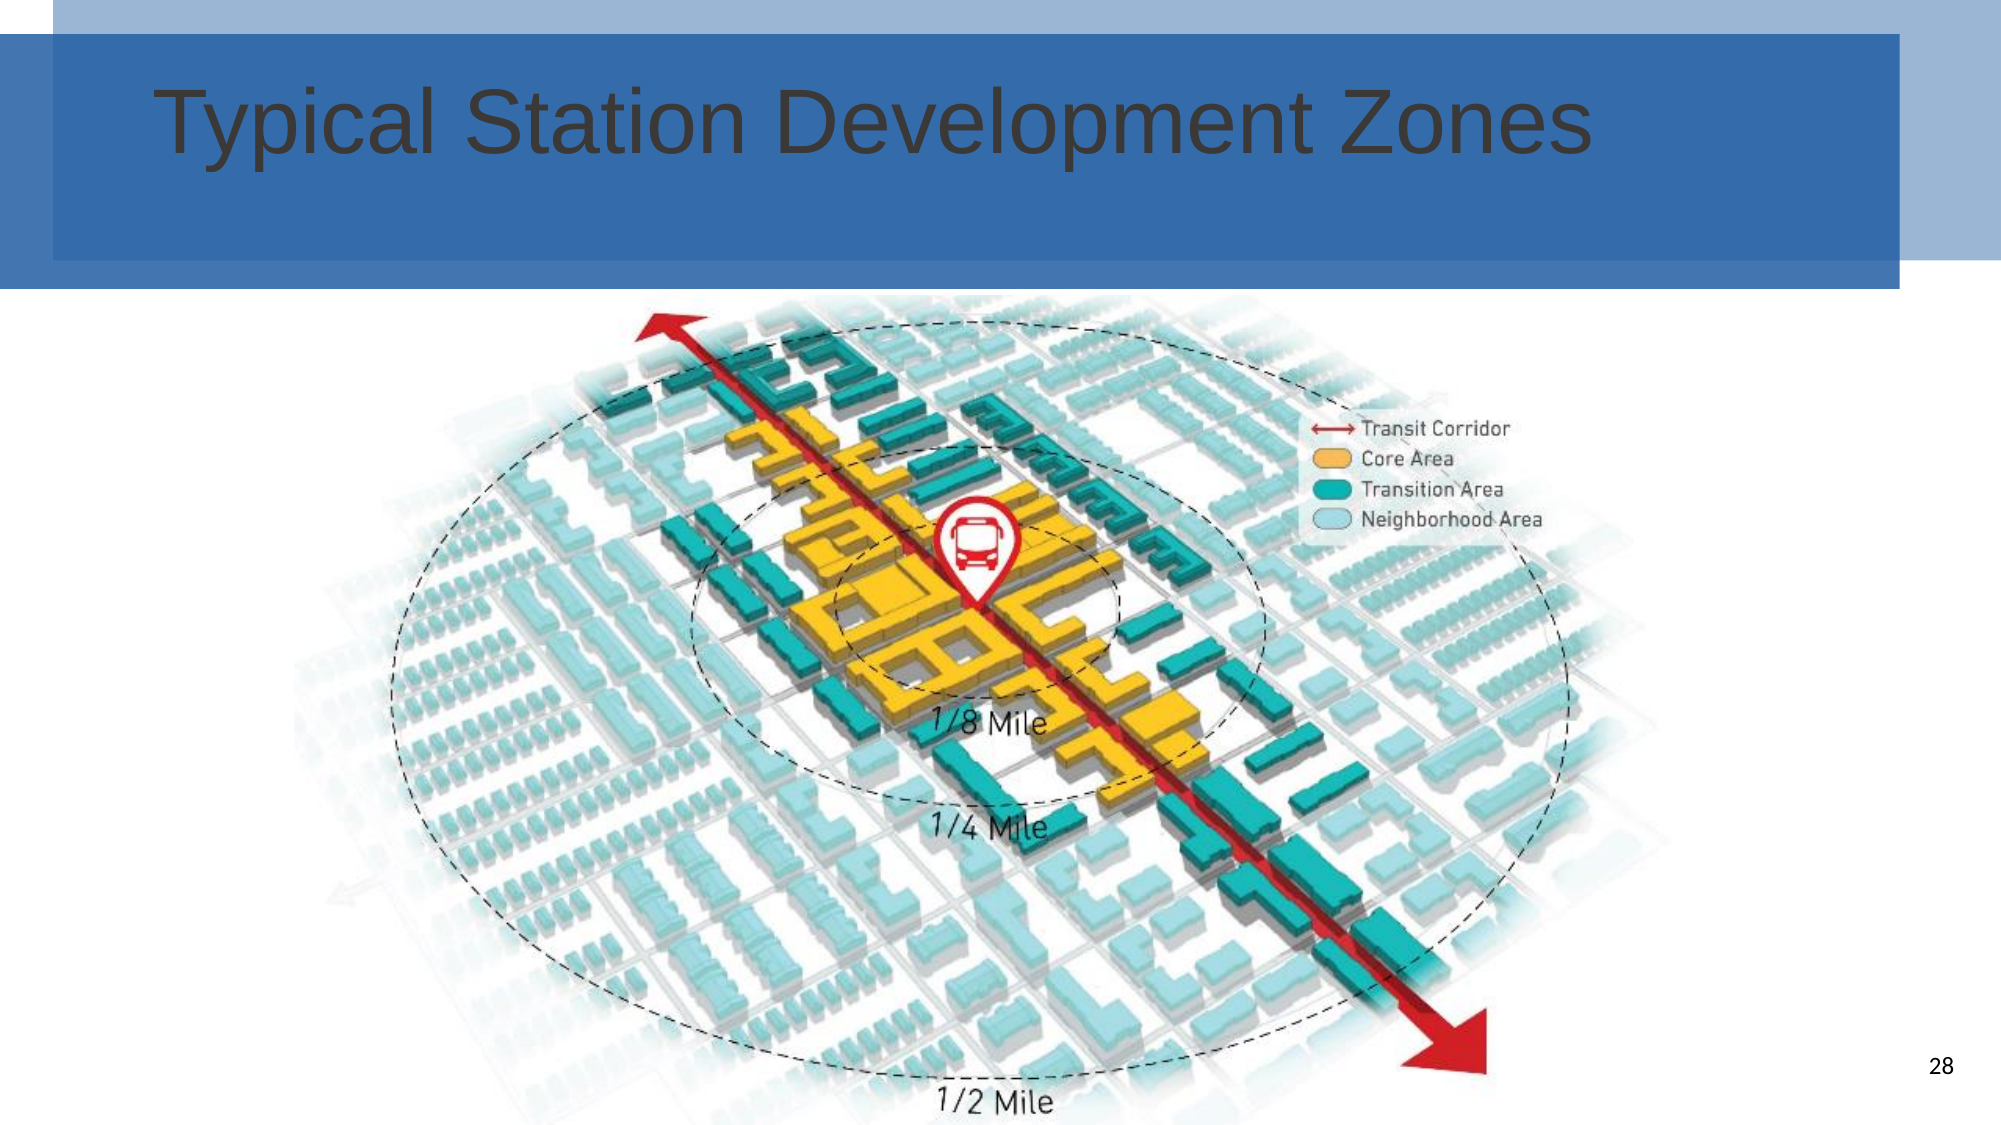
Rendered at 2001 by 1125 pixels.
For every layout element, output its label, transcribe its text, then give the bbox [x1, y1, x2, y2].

picture [294, 295, 1706, 1125]
slide_number <number> [1706, 1042, 1970, 1103]
title Typical Station Development Zones [137, 66, 1863, 285]
